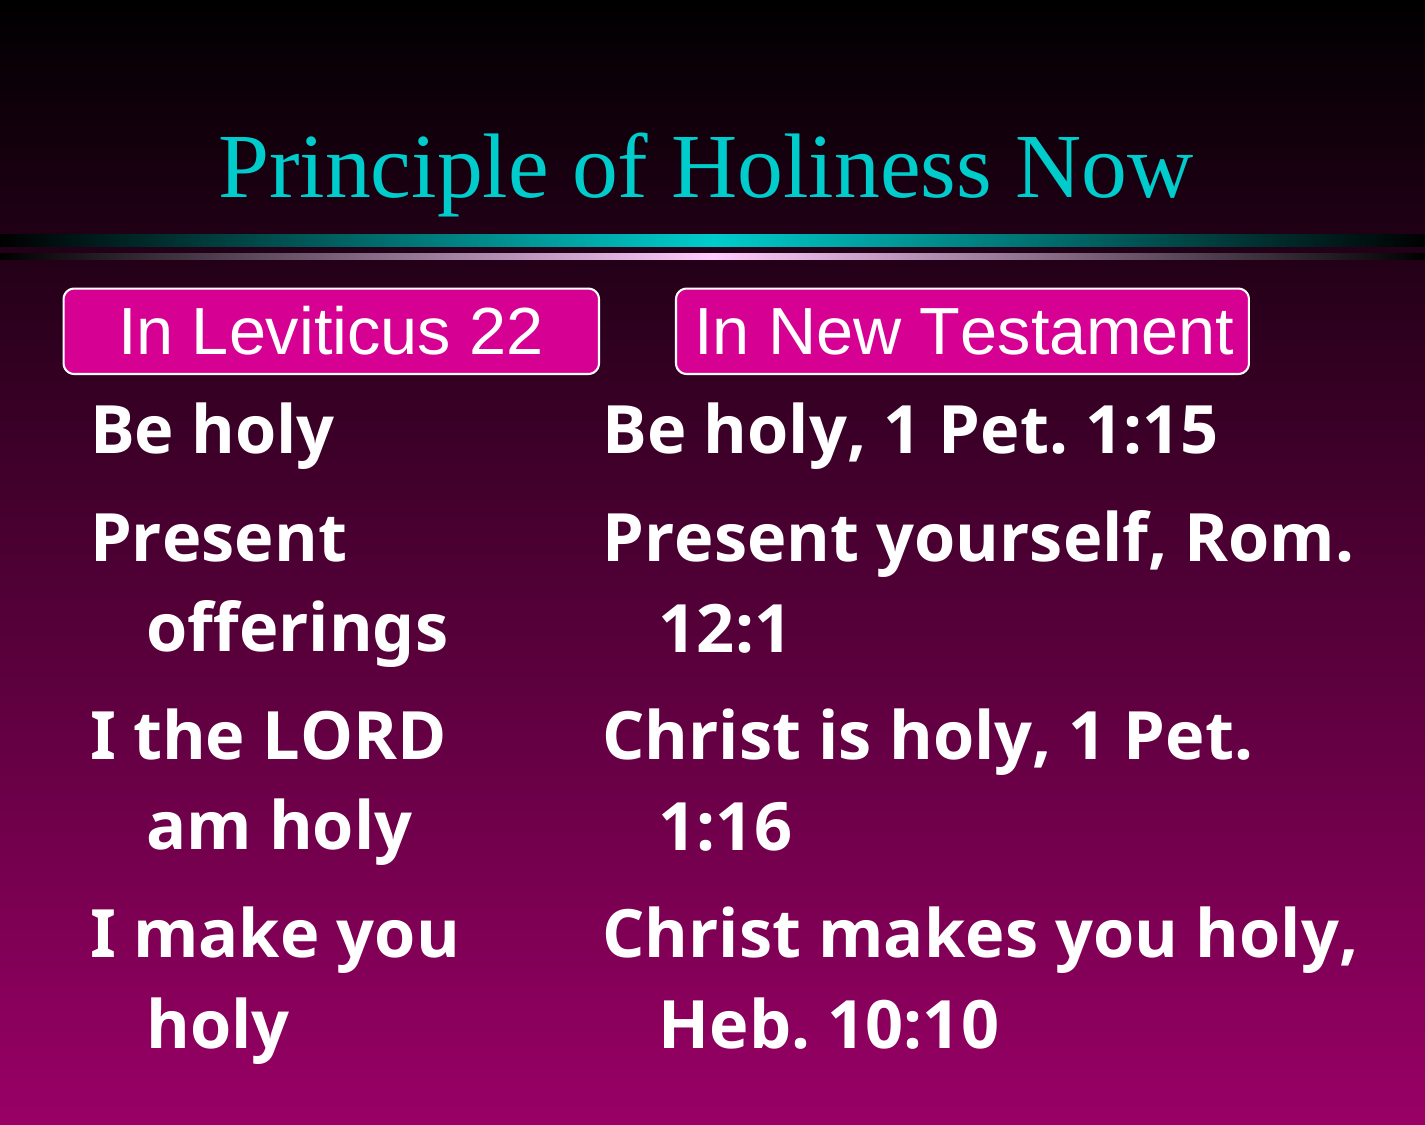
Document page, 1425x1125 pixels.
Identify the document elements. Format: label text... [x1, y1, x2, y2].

list Be holy Present offerings I the LORD am holy I make you holy [74, 374, 550, 1050]
title Principle of Holiness Now [95, 37, 1319, 225]
text_box In Leviticus 22 [63, 288, 599, 374]
text_box In New Testament [676, 288, 1249, 374]
list Be holy, 1 Pet. 1:15 Present yourself, Rom. 12:1 Christ is holy, 1 Pet. 1:16 Christ makes you holy, Heb. 10:10 [587, 375, 1388, 1051]
